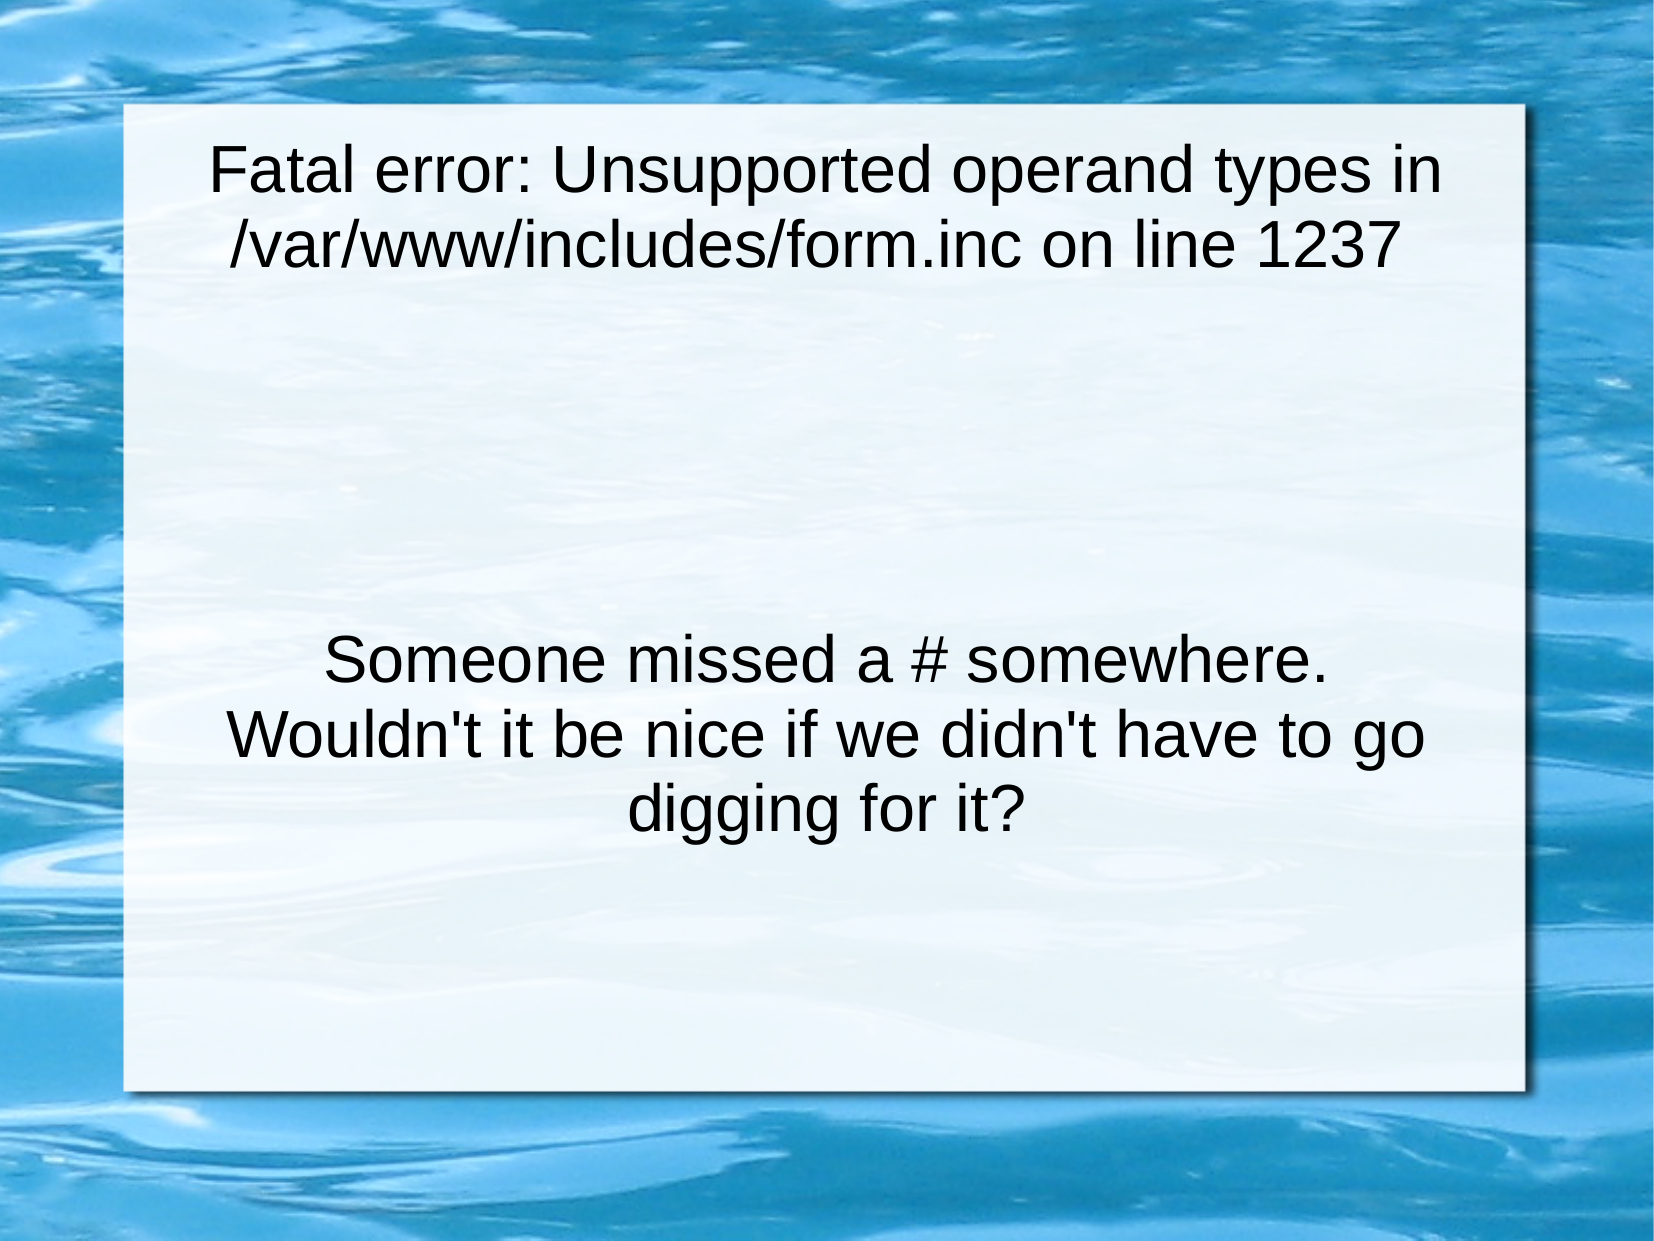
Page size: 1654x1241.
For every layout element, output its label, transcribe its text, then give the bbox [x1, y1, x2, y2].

picture [0, 0, 1654, 1241]
title Fatal error: Unsupported operand types in /var/www/includes/form.inc on line 1237 [147, 118, 1506, 296]
subtitle Someone missed a # somewhere. Wouldn't it be nice if we didn't have to go digging for it? [147, 332, 1506, 1136]
